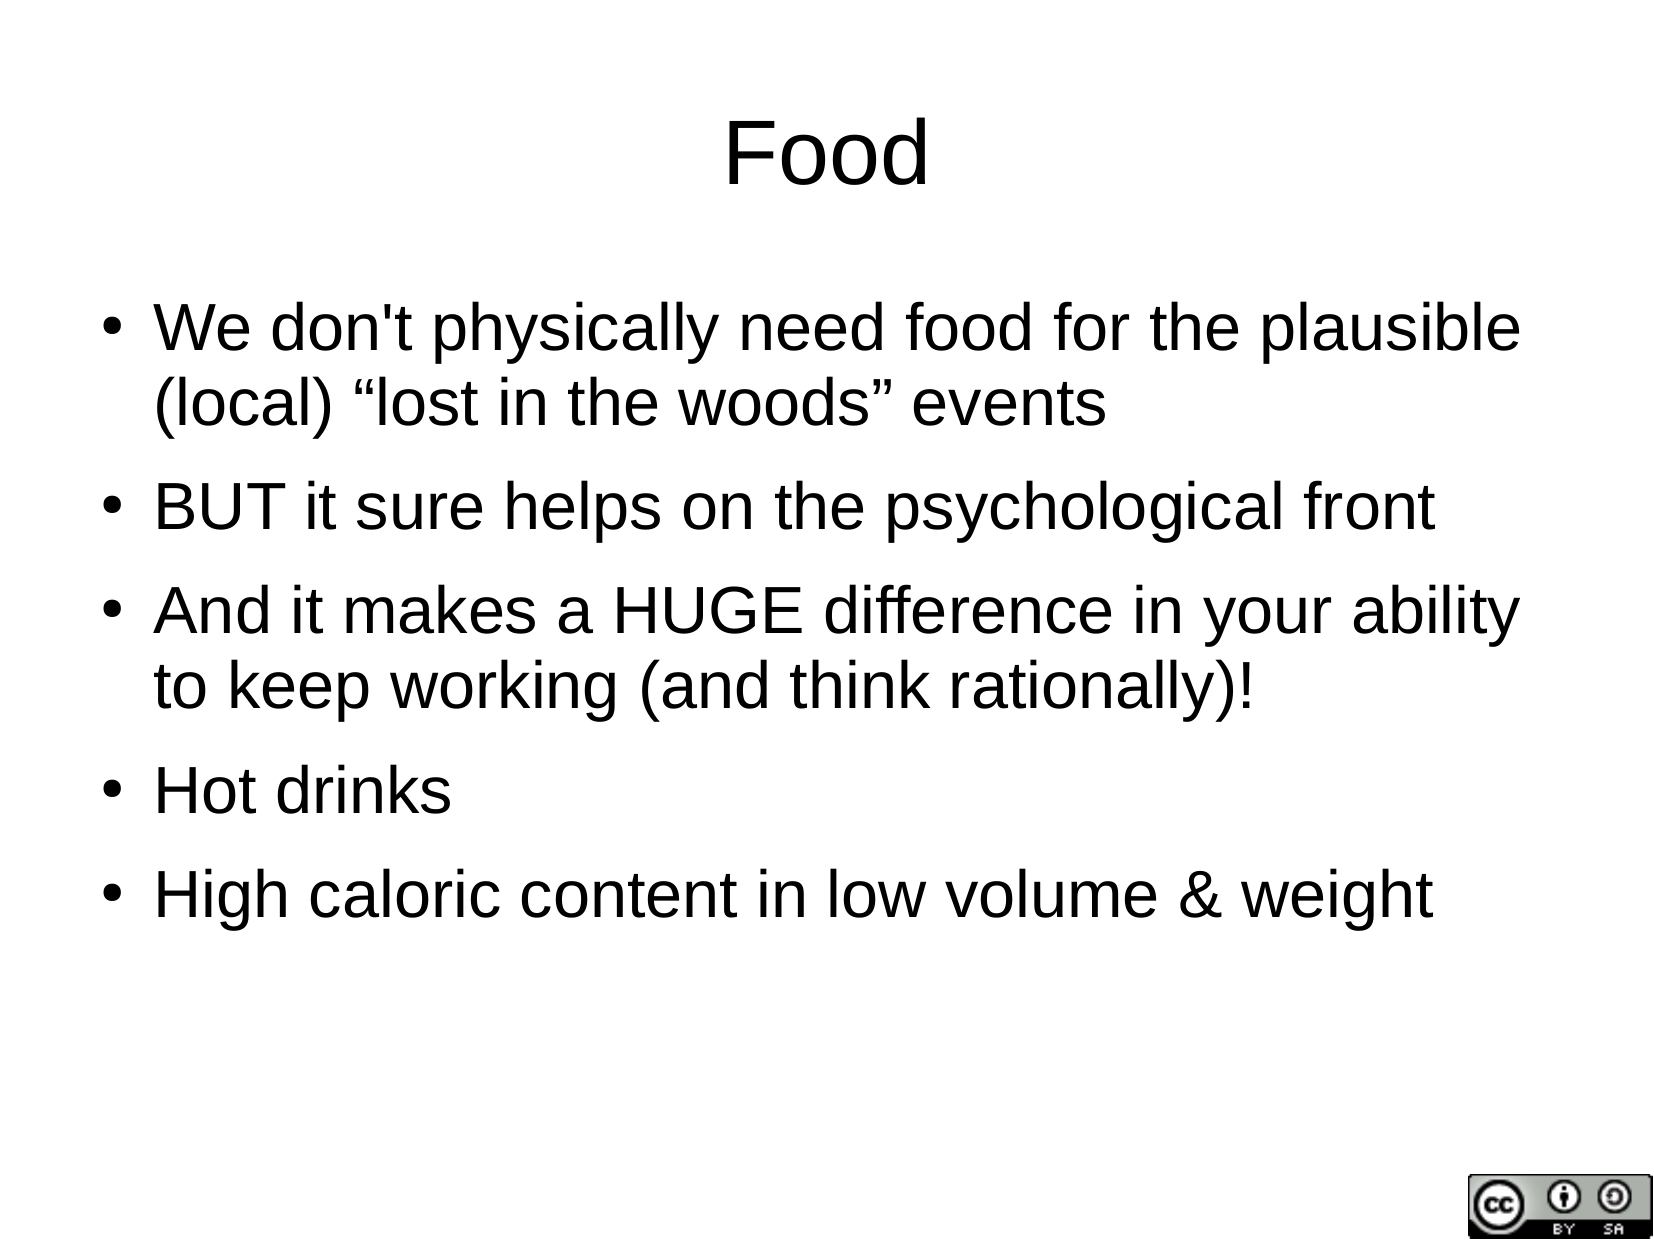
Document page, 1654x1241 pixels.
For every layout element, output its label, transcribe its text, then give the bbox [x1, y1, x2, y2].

picture [1468, 1174, 1653, 1239]
title Food [82, 49, 1571, 257]
list We don't physically need food for the plausible (local) “lost in the woods” events BUT it sure helps on the psychological front And it makes a HUGE difference in your ability to keep working (and think rationally)! Hot drinks High caloric content in low volume & weight [82, 290, 1571, 1010]
